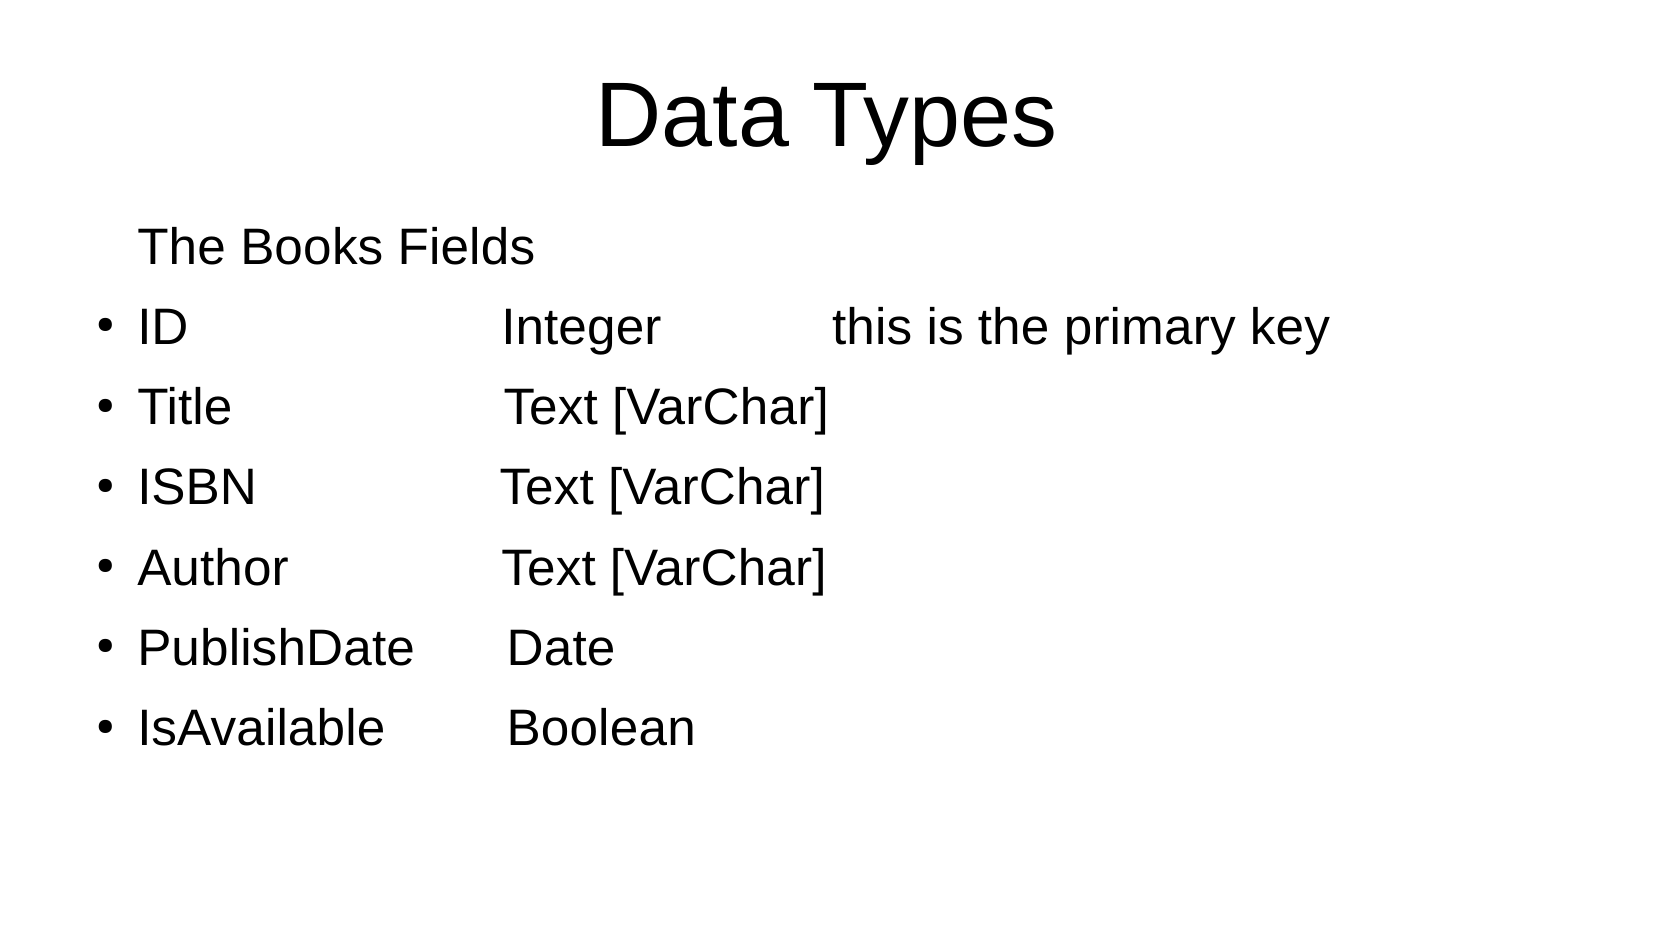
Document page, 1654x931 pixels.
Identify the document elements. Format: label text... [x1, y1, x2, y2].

list The Books Fields ID Integer this is the primary key Title Text [VarChar] ISBN Text [VarChar] Author Text [VarChar] PublishDate Date IsAvailable Boolean [82, 217, 1571, 758]
title Data Types [82, 37, 1571, 193]
